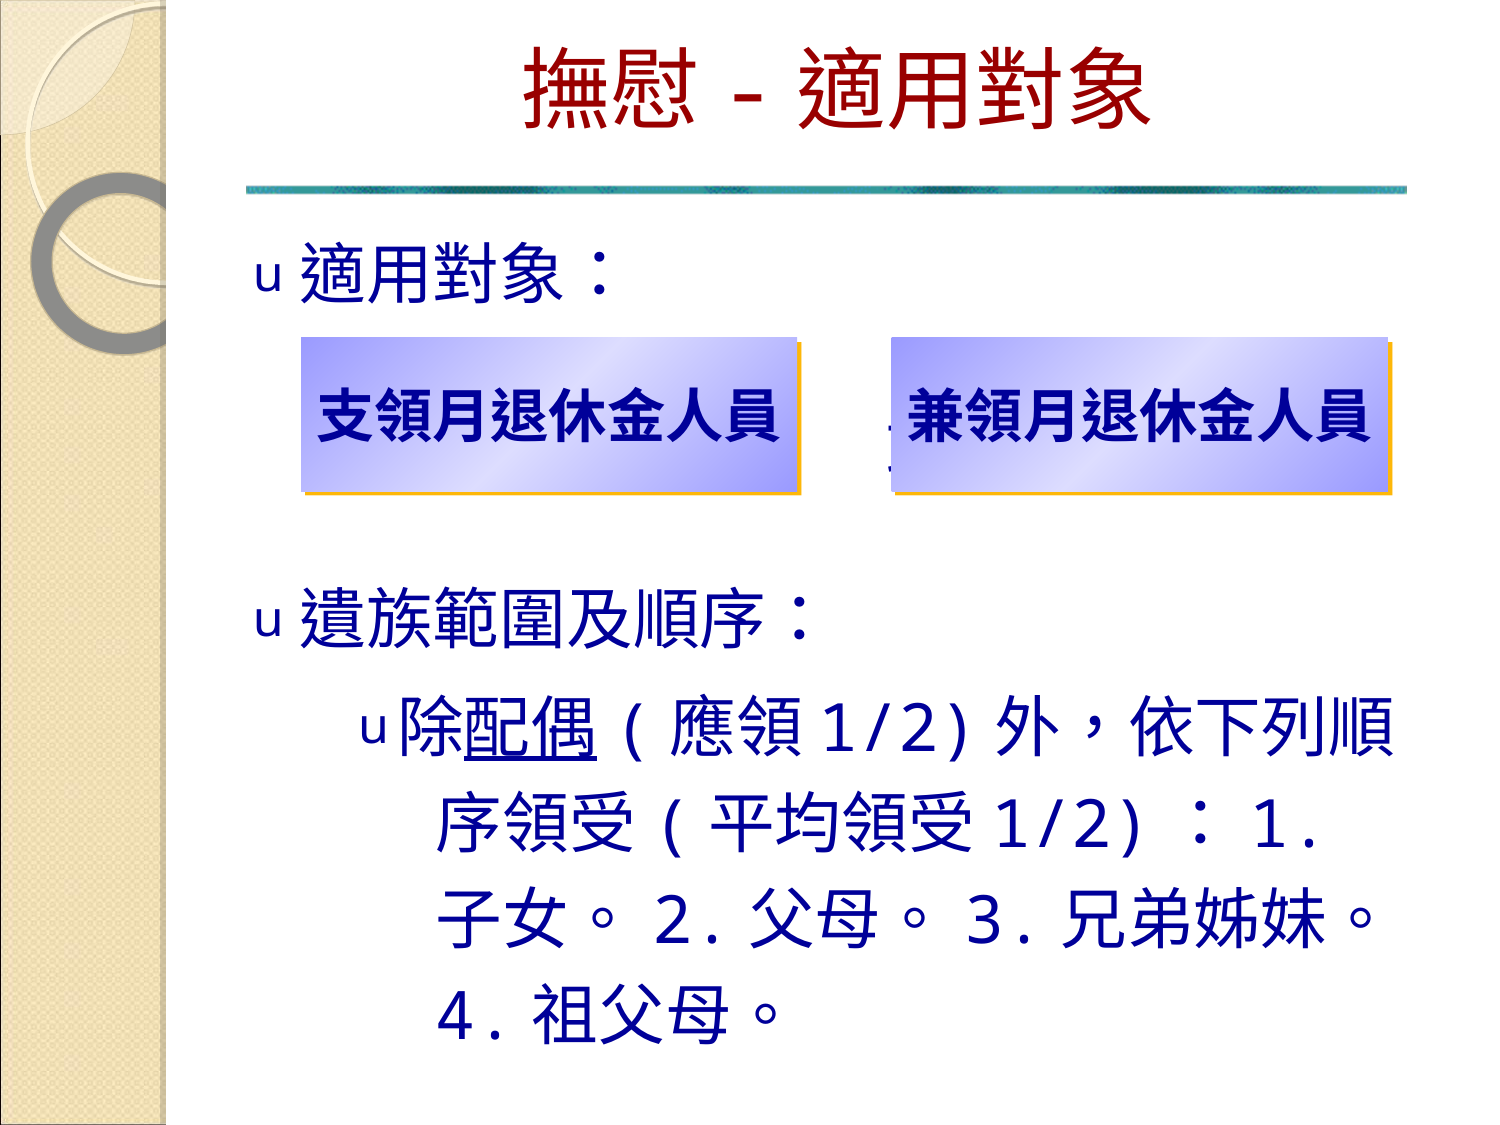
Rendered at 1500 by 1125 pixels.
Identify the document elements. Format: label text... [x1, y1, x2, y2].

text_box 兼領月退休金人員 [892, 338, 1388, 491]
list 適用對象： 或 遺族範圍及順序： 除配偶(應領1/2)外，依下列順序領受(平均領受1/2)：1.子女。2.父母。3.兄弟姊妹。4.祖父母。 [210, 208, 1426, 1083]
title 撫慰-適用對象 [246, 0, 1430, 173]
picture [246, 181, 1407, 201]
text_box 支領月退休金人員 [301, 338, 797, 491]
